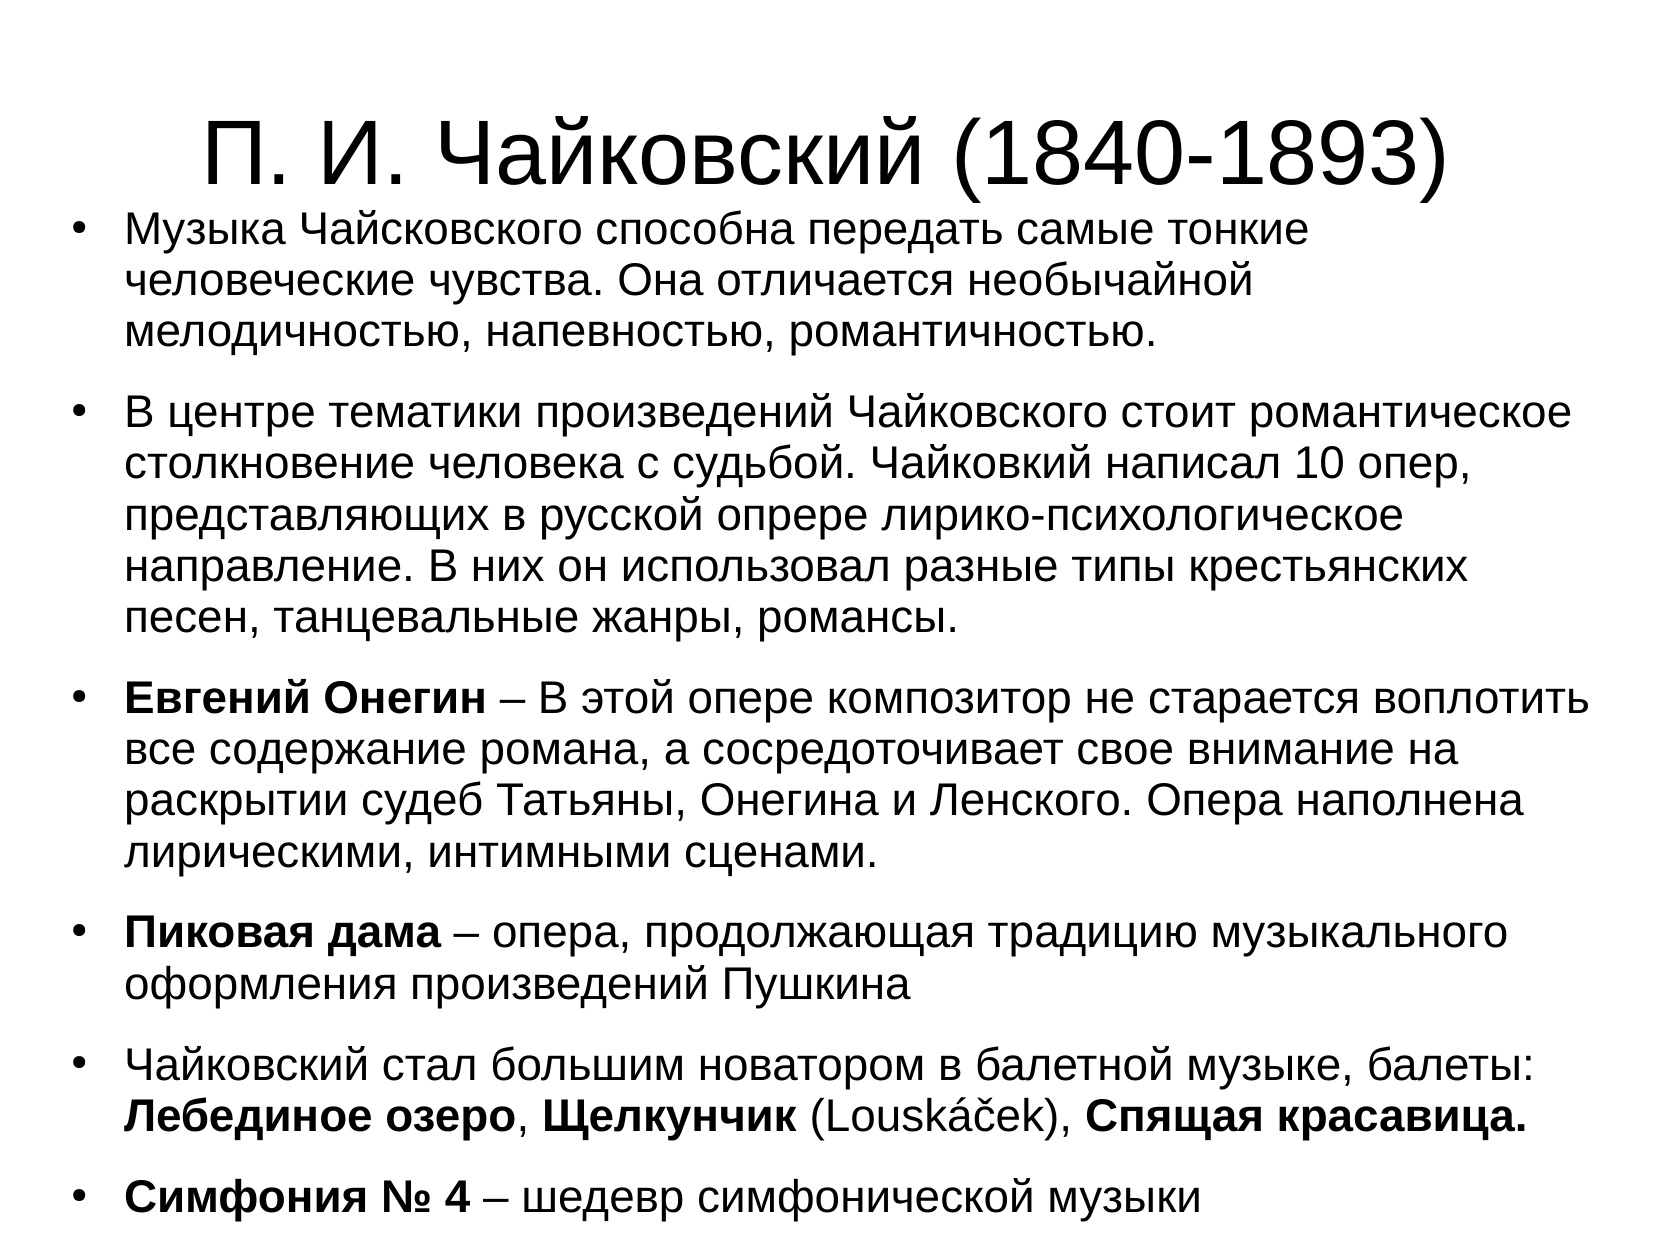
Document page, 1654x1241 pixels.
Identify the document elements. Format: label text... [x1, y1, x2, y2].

title П. И. Чайковский (1840-1893) [82, 49, 1571, 202]
list Музыка Чайсковского способна передать самые тонкие человеческие чувства. Она отличается необычайной мелодичностью, напевностью, романтичностью. В центре тематики произведений Чайковского стоит романтическое столкновение человека с судьбой. Чайковкий написал 10 опер, представляющих в русской опрере лирико-психологическое направление. В них он использовал разные типы крестьянских песен, танцевальные жанры, романсы. Евгений Онегин – В этой опере композитор не старается воплотить все содержание романа, а сосредоточивает свое внимание на раскрытии судеб Татьяны, Онегина и Ленского. Опера наполнена лирическими, интимными сценами. Пиковая дама – опера, продолжающая традицию музыкального оформления произведений Пушкина Чайковский стал большим новатором в балетной музыке, балеты: Лебединое озеро, Щелкунчик (Louskáček), Спящая красавица. Симфония № 4 – шедевр симфонической музыки [53, 202, 1595, 1241]
